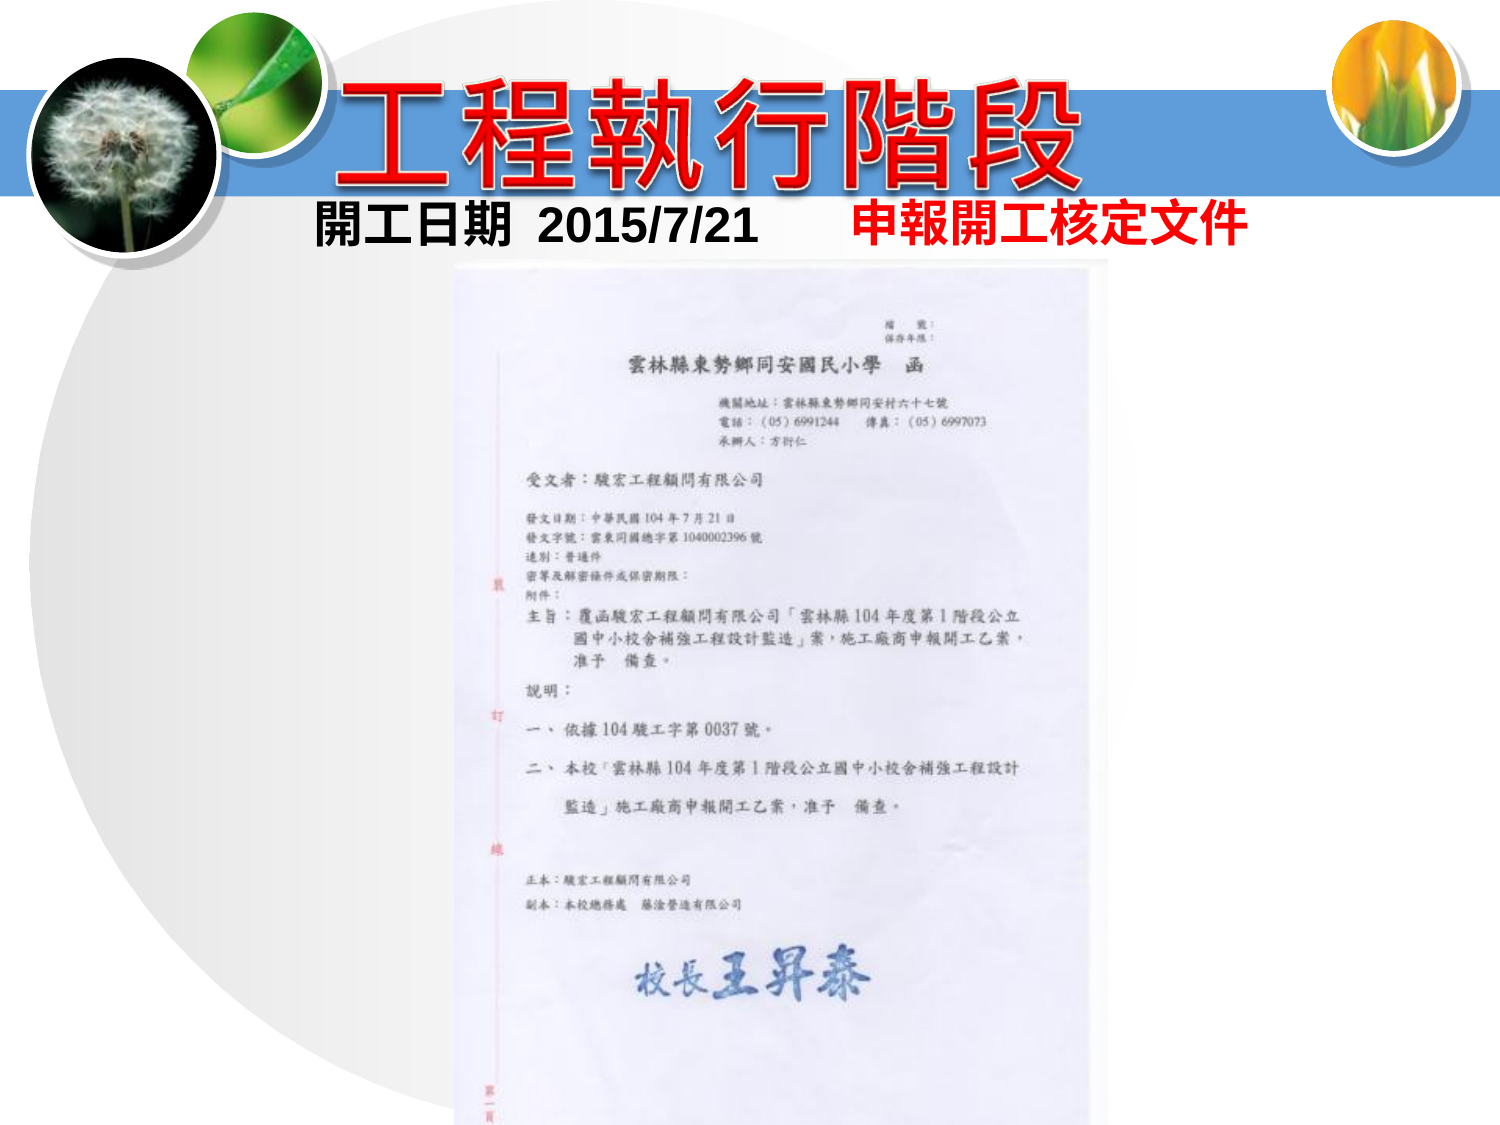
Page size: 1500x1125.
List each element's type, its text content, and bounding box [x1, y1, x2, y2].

picture [31, 57, 217, 253]
picture [186, 12, 1176, 1125]
picture [1331, 20, 1457, 151]
text_box 申報開工核定文件 [834, 183, 1265, 259]
text_box 開工日期 2015/7/21 [298, 184, 775, 260]
